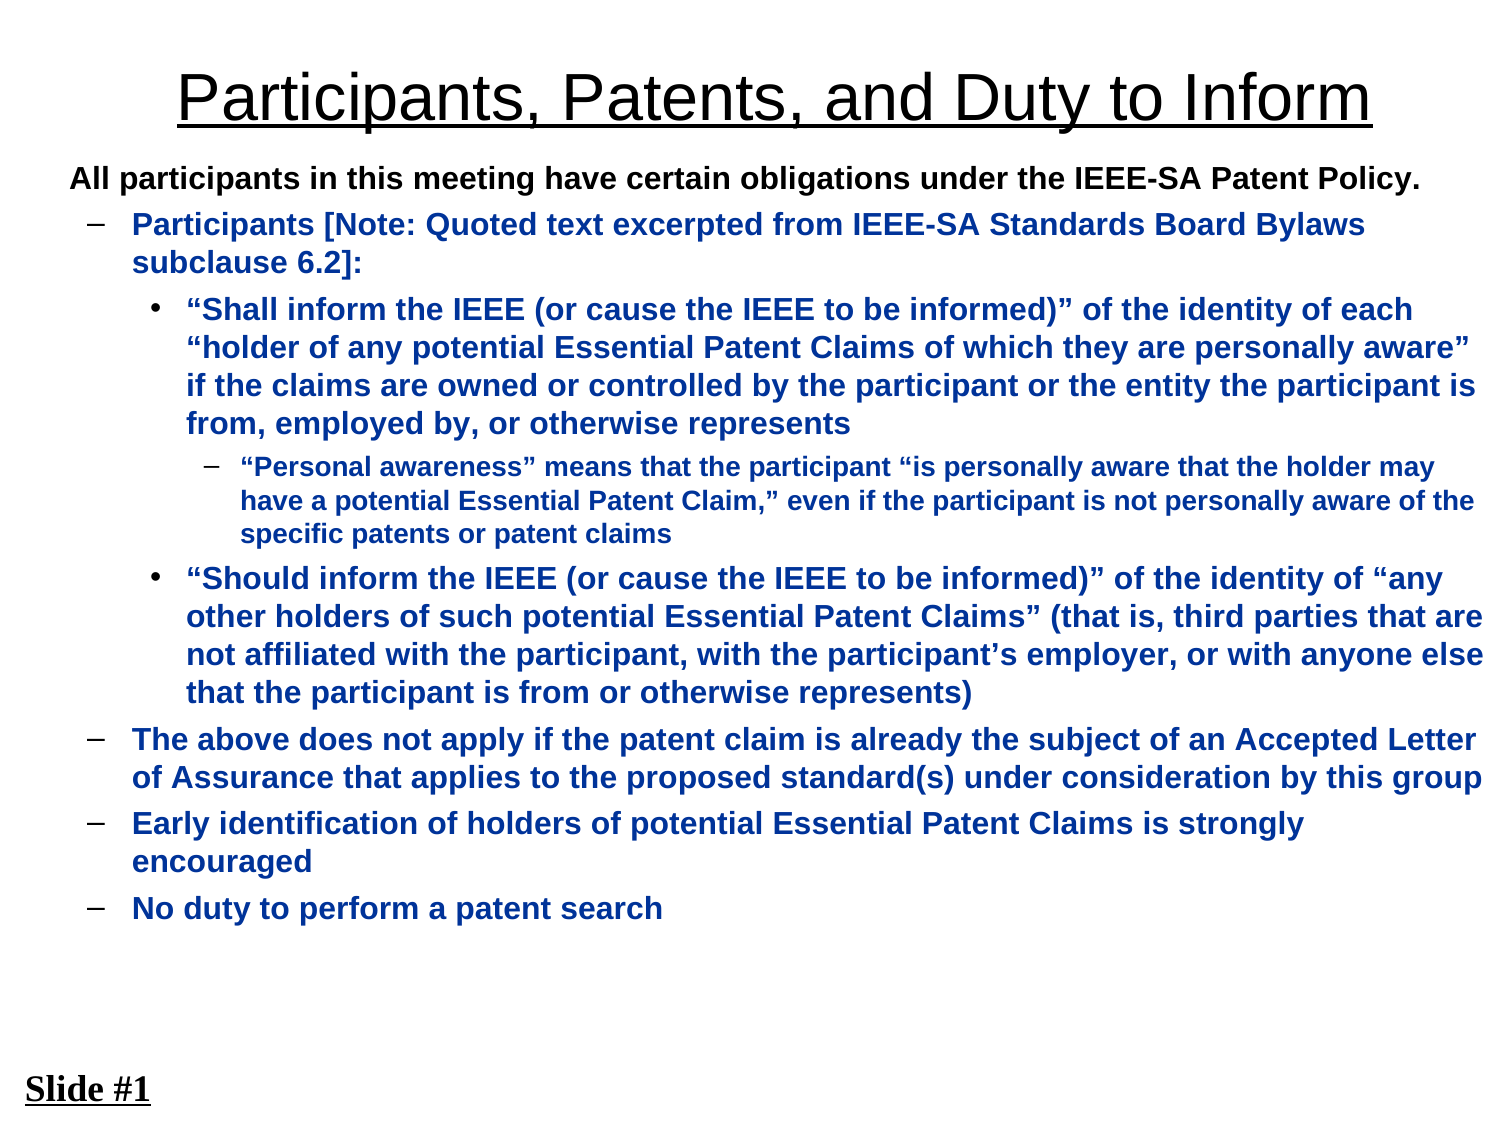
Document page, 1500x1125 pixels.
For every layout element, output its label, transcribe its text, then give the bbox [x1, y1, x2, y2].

title Participants, Patents, and Duty to Inform [49, 24, 1500, 149]
text_box Slide #1 [10, 1056, 167, 1117]
list All participants in this meeting have certain obligations under the IEEE-SA Patent Policy. Participants [Note: Quoted text excerpted from IEEE-SA Standards Board Bylaws subclause 6.2]: “Shall inform the IEEE (or cause the IEEE to be informed)” of the identity of each “holder of any potential Essential Patent Claims of which they are personally aware” if the claims are owned or controlled by the participant or the entity the participant is from, employed by, or otherwise represents “Personal awareness” means that the participant “is personally aware that the holder may have a potential Essential Patent Claim,” even if the participant is not personally aware of the specific patents or patent claims “Should inform the IEEE (or cause the IEEE to be informed)” of the identity of “any other holders of such potential Essential Patent Claims” (that is, third parties that are not affiliated with the participant, with the participant’s employer, or with anyone else that the participant is from or otherwise represents) The above does not apply if the patent claim is already the subject of an Accepted Letter of Assurance that applies to the proposed standard(s) under consideration by this group Early identification of holders of potential Essential Patent Claims is strongly encouraged No duty to perform a patent search [0, 149, 1500, 950]
